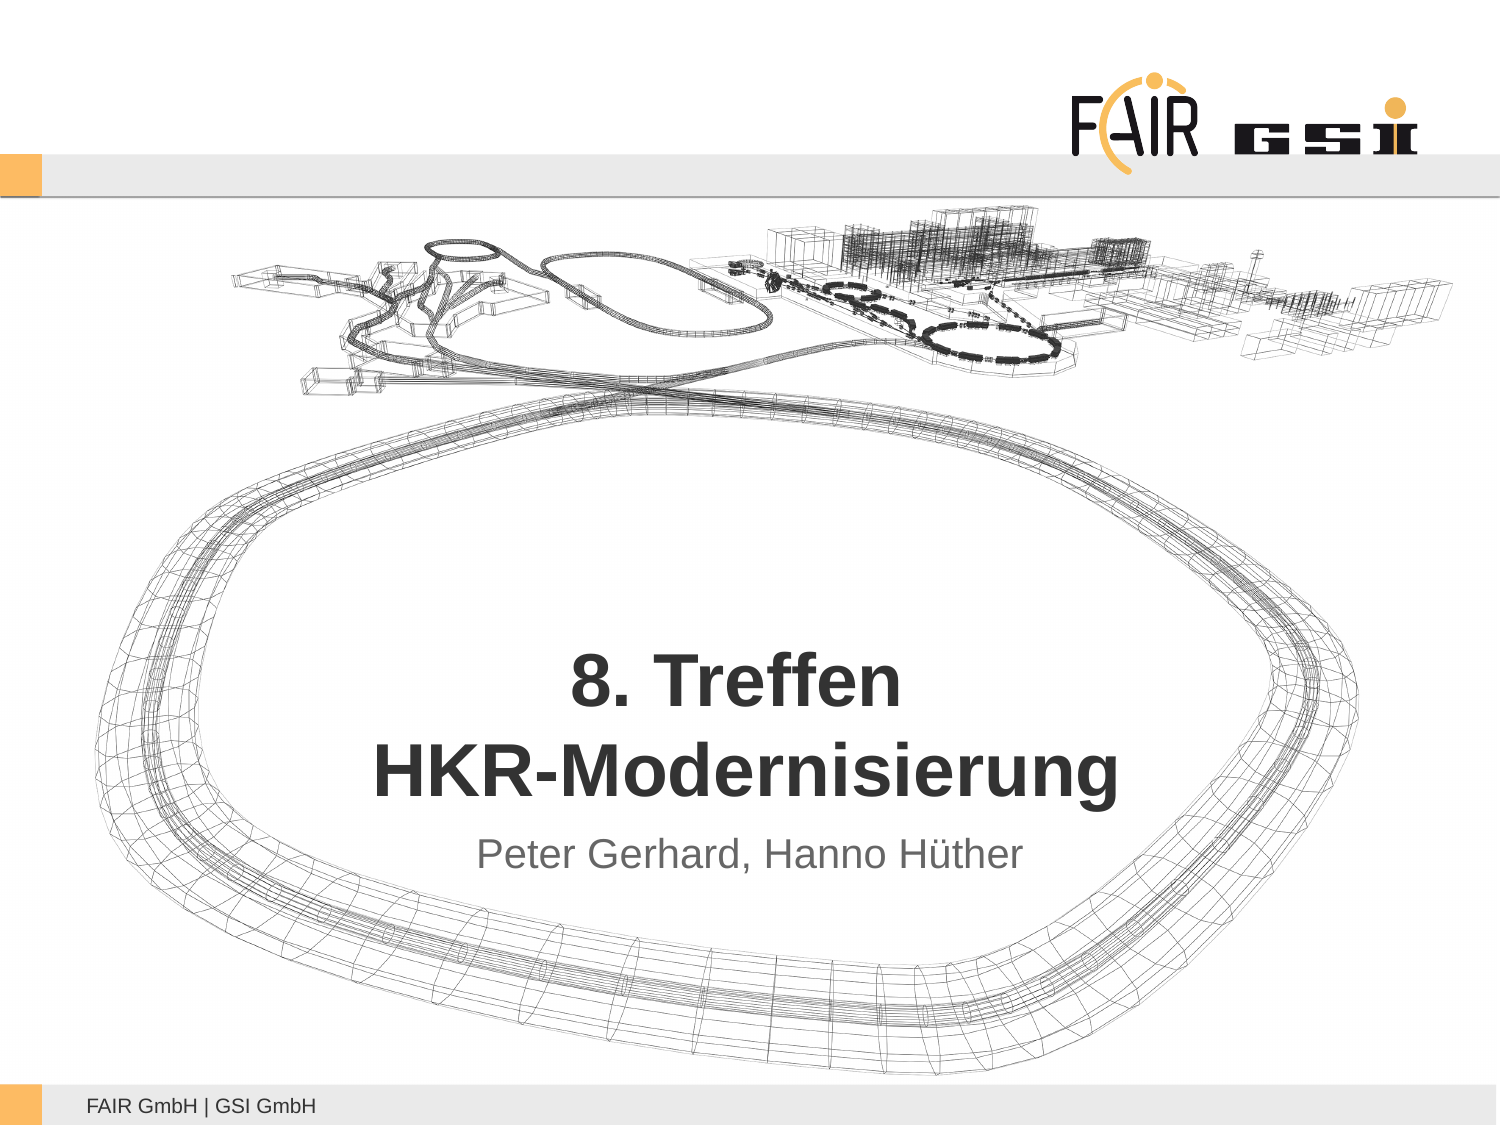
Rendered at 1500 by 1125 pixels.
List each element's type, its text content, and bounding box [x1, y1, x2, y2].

picture [1233, 95, 1419, 154]
subtitle Peter Gerhard, Hanno Hüther [225, 819, 1275, 916]
picture [1071, 70, 1199, 177]
picture [0, 199, 1497, 1084]
title 8. Treffen HKR-Modernisierung [205, 691, 1290, 820]
